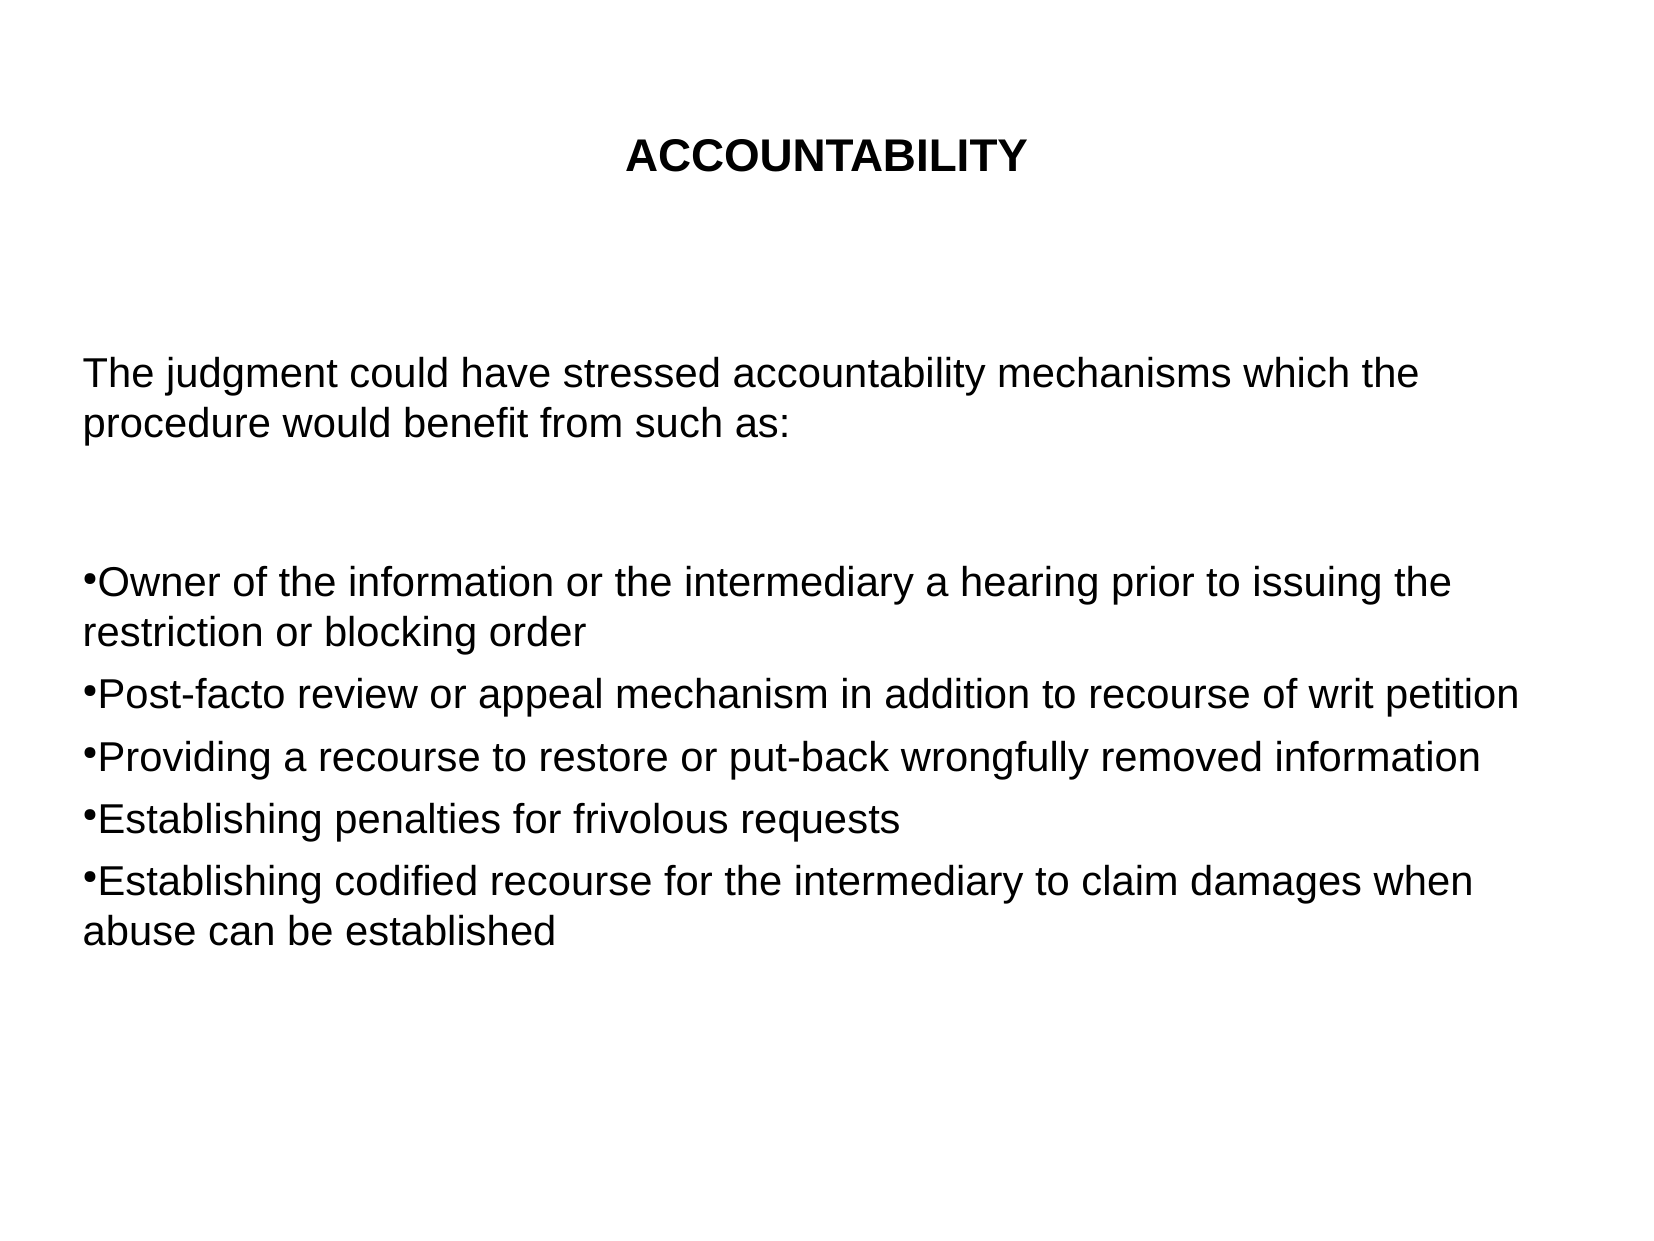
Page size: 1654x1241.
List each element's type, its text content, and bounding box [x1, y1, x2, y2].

subtitle The judgment could have stressed accountability mechanisms which the procedure would benefit from such as: Owner of the information or the intermediary a hearing prior to issuing the restriction or blocking order Post-facto review or appeal mechanism in addition to recourse of writ petition Providing a recourse to restore or put-back wrongfully removed information Establishing penalties for frivolous requests Establishing codified recourse for the intermediary to claim damages when abuse can be established [82, 290, 1571, 1010]
title ACCOUNTABILITY [82, 49, 1571, 257]
